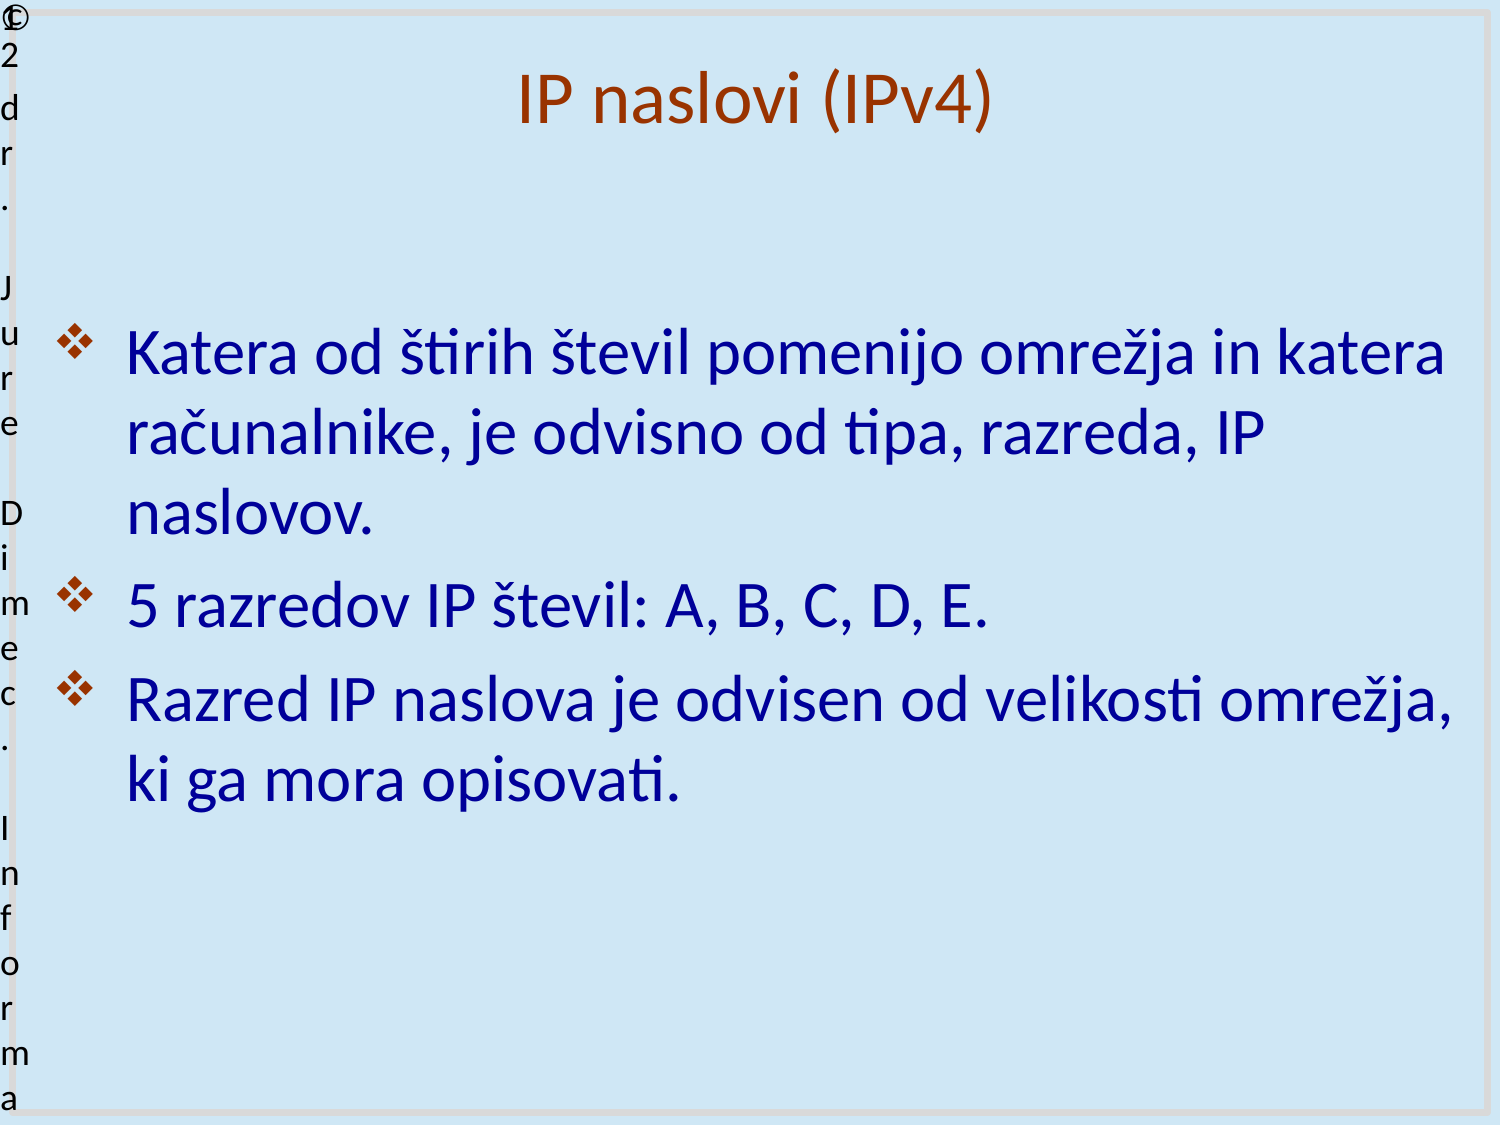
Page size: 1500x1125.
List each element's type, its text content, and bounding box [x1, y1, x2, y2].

title IP naslovi (IPv4) [37, 37, 1475, 150]
list Katera od štirih števil pomenijo omrežja in katera računalnike, je odvisno od tipa, razreda, IP naslovov. 5 razredov IP števil: A, B, C, D, E. Razred IP naslova je odvisen od velikosti omrežja, ki ga mora opisovati. [37, 299, 1475, 1050]
